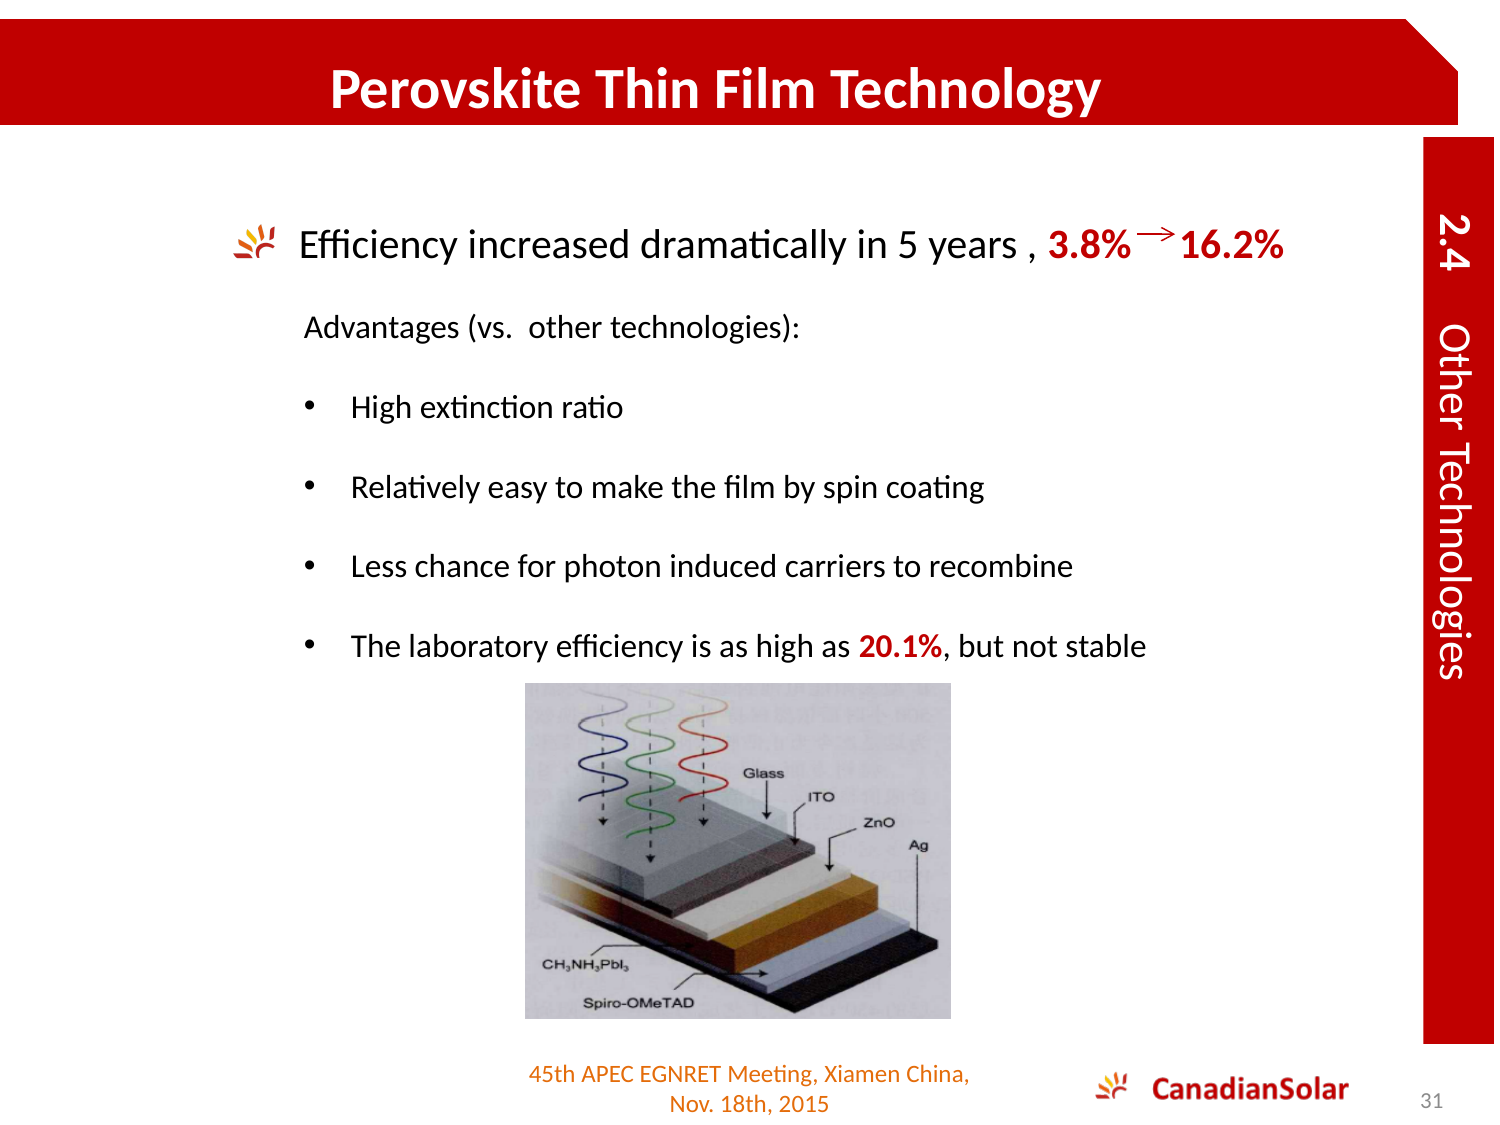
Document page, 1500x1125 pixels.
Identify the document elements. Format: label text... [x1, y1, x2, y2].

text_box Advantages (vs. other technologies): High extinction ratio Relatively easy to make the film by spin coating Less chance for photon induced carriers to recombine The laboratory efficiency is as high as 20.1%, but not stable [289, 257, 1365, 672]
picture [525, 683, 951, 1019]
footer 45th APEC EGNRET Meeting, Xiamen China, Nov. 18th, 2015 [512, 1057, 988, 1118]
picture [1080, 1046, 1377, 1125]
text_box 2.4 Other Technologies [1423, 137, 1494, 1044]
picture [233, 224, 276, 260]
slide_number <編號> [1108, 1069, 1459, 1125]
text_box Efficiency increased dramatically in 5 years , 3.8% 16.2% [218, 184, 1365, 275]
text_box Perovskite Thin Film Technology [0, 19, 1459, 126]
